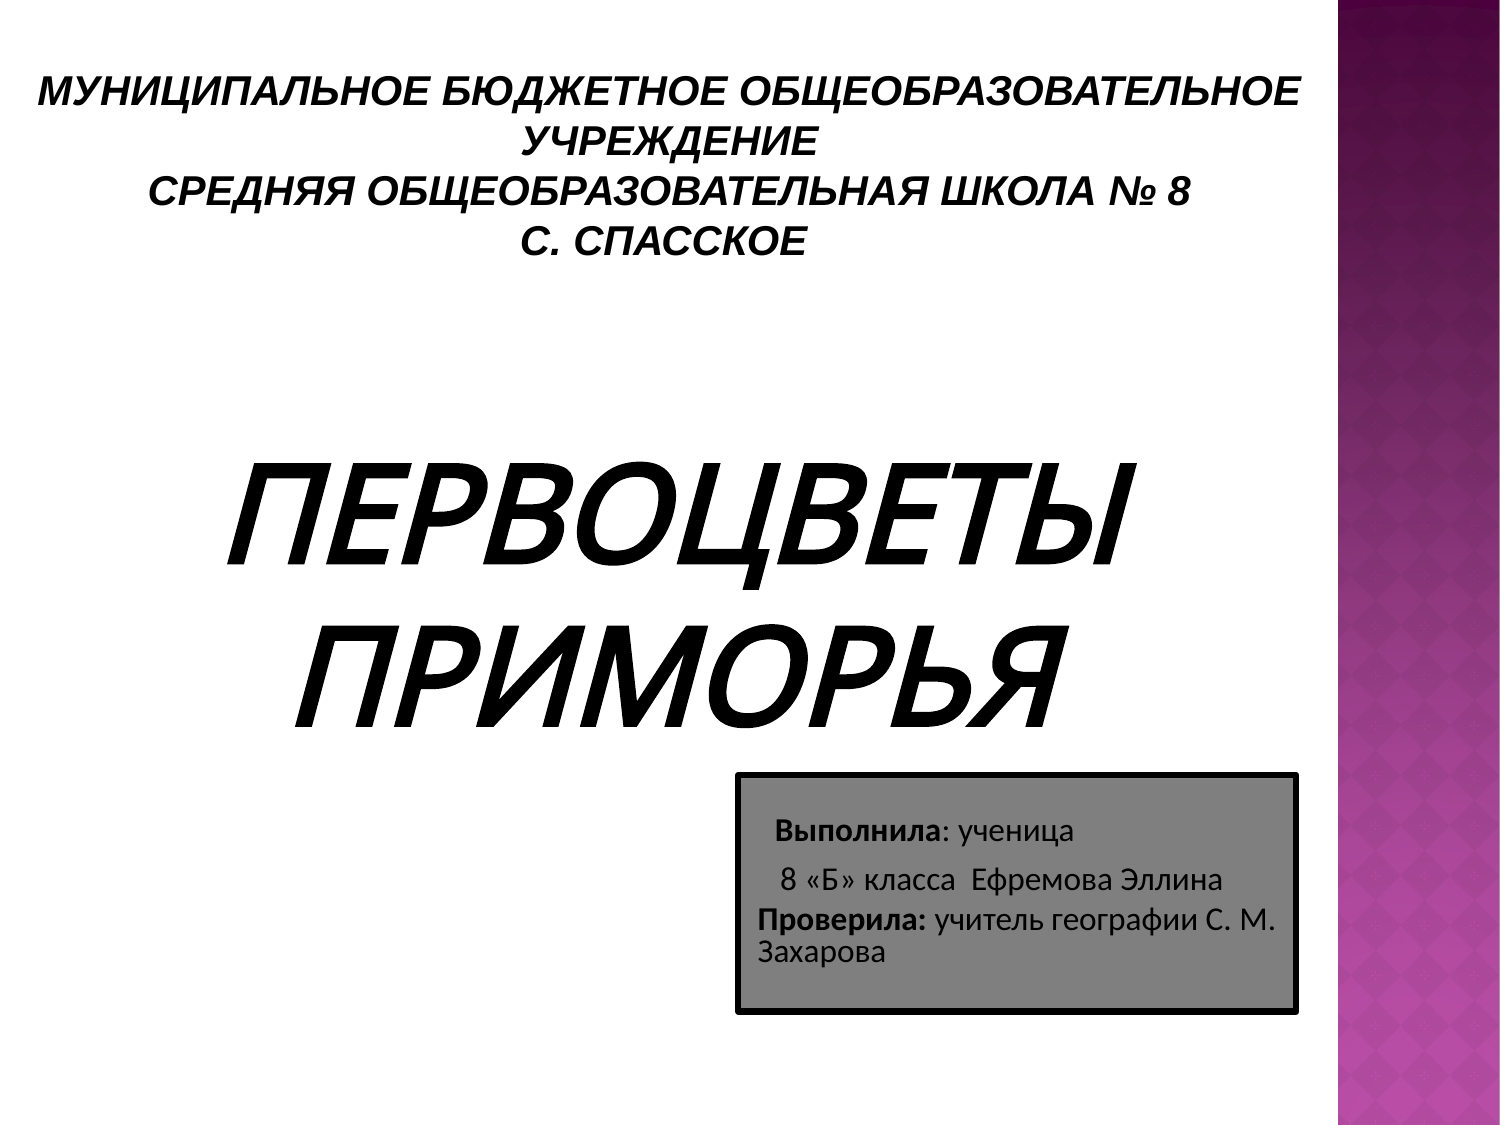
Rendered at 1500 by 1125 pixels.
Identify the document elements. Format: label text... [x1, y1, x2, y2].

subtitle Выполнила: ученица 8 «Б» класса Ефремова Эллина Проверила: учитель географии С. М. Захарова [738, 775, 1297, 1012]
title Муниципальное бюджетное общеобразовательное учреждение средняя общеобразовательная школа № 8 с. Спасское Первоцветы Приморья [0, 0, 1339, 752]
